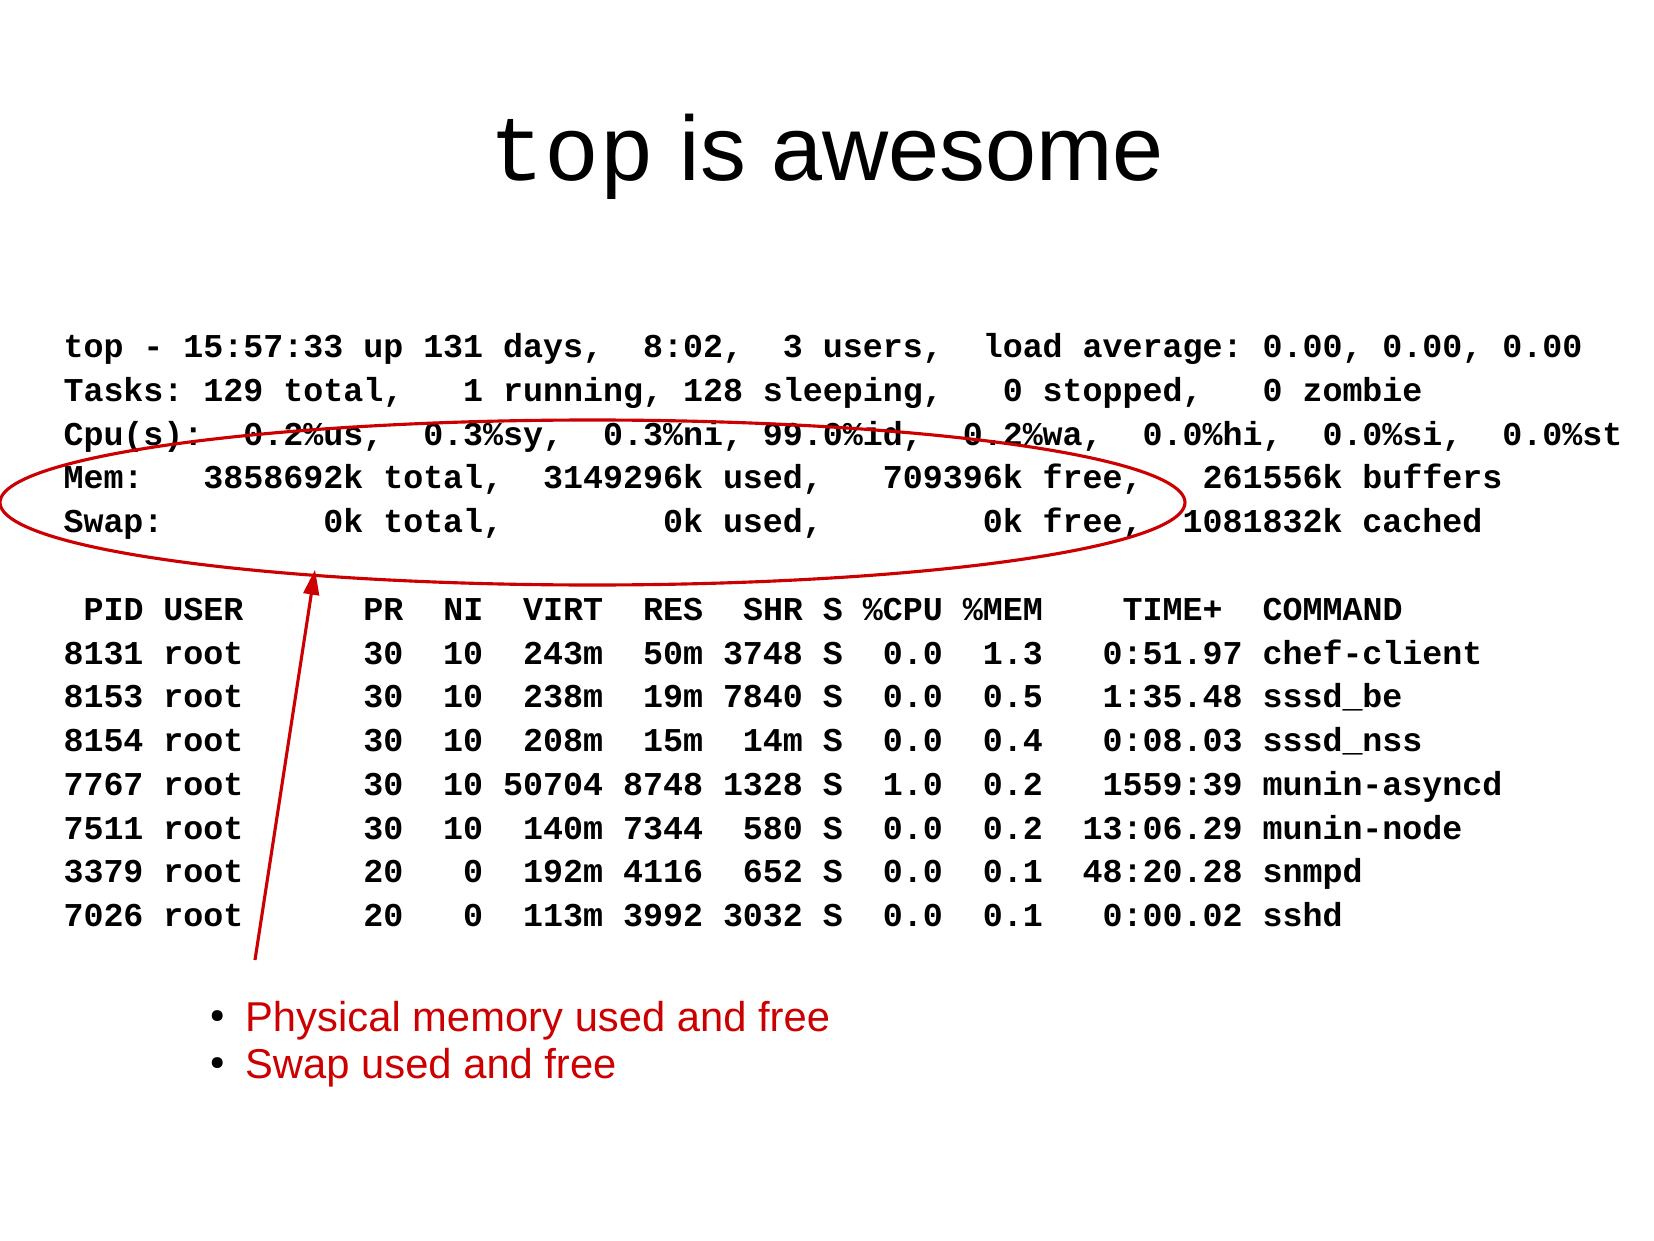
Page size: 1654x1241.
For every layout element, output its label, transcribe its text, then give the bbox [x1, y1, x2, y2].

list top - 15:57:33 up 131 days, 8:02, 3 users, load average: 0.00, 0.00, 0.00 Tasks: 129 total, 1 running, 128 sleeping, 0 stopped, 0 zombie Cpu(s): 0.2%us, 0.3%sy, 0.3%ni, 99.0%id, 0.2%wa, 0.0%hi, 0.0%si, 0.0%st Mem: 3858692k total, 3149296k used, 709396k free, 261556k buffers Swap: 0k total, 0k used, 0k free, 1081832k cached PID USER PR NI VIRT RES SHR S %CPU %MEM TIME+ COMMAND 8131 root 30 10 243m 50m 3748 S 0.0 1.3 0:51.97 chef-client 8153 root 30 10 238m 19m 7840 S 0.0 0.5 1:35.48 sssd_be 8154 root 30 10 208m 15m 14m S 0.0 0.4 0:08.03 sssd_nss 7767 root 30 10 50704 8748 1328 S 1.0 0.2 1559:39 munin-asyncd 7511 root 30 10 140m 7344 580 S 0.0 0.2 13:06.29 munin-node 3379 root 20 0 192m 4116 652 S 0.0 0.1 48:20.28 snmpd 7026 root 20 0 113m 3992 3032 S 0.0 0.1 0:00.02 sshd [63, 542, 310, 934]
list top - 15:57:33 up 131 days, 8:02, 3 users, load average: 0.00, 0.00, 0.00 Tasks: 129 total, 1 running, 128 sleeping, 0 stopped, 0 zombie Cpu(s): 0.2%us, 0.3%sy, 0.3%ni, 99.0%id, 0.2%wa, 0.0%hi, 0.0%si, 0.0%st Mem: 3858692k total, 3149296k used, 709396k free, 261556k buffers Swap: 0k total, 0k used, 0k free, 1081832k cached PID USER PR NI VIRT RES SHR S %CPU %MEM TIME+ COMMAND 8131 root 30 10 243m 50m 3748 S 0.0 1.3 0:51.97 chef-client 8153 root 30 10 238m 19m 7840 S 0.0 0.5 1:35.48 sssd_be 8154 root 30 10 208m 15m 14m S 0.0 0.4 0:08.03 sssd_nss 7767 root 30 10 50704 8748 1328 S 1.0 0.2 1559:39 munin-asyncd 7511 root 30 10 140m 7344 580 S 0.0 0.2 13:06.29 munin-node 3379 root 20 0 192m 4116 652 S 0.0 0.1 48:20.28 snmpd 7026 root 20 0 113m 3992 3032 S 0.0 0.1 0:00.02 sshd [63, 422, 1183, 583]
title top is awesome [82, 49, 1571, 257]
list top - 15:57:33 up 131 days, 8:02, 3 users, load average: 0.00, 0.00, 0.00 Tasks: 129 total, 1 running, 128 sleeping, 0 stopped, 0 zombie Cpu(s): 0.2%us, 0.3%sy, 0.3%ni, 99.0%id, 0.2%wa, 0.0%hi, 0.0%si, 0.0%st Mem: 3858692k total, 3149296k used, 709396k free, 261556k buffers Swap: 0k total, 0k used, 0k free, 1081832k cached PID USER PR NI VIRT RES SHR S %CPU %MEM TIME+ COMMAND 8131 root 30 10 243m 50m 3748 S 0.0 1.3 0:51.97 chef-client 8153 root 30 10 238m 19m 7840 S 0.0 0.5 1:35.48 sssd_be 8154 root 30 10 208m 15m 14m S 0.0 0.4 0:08.03 sssd_nss 7767 root 30 10 50704 8748 1328 S 1.0 0.2 1559:39 munin-asyncd 7511 root 30 10 140m 7344 580 S 0.0 0.2 13:06.29 munin-node 3379 root 20 0 192m 4116 652 S 0.0 0.1 48:20.28 snmpd 7026 root 20 0 113m 3992 3032 S 0.0 0.1 0:00.02 sshd [63, 330, 1654, 934]
text_box Physical memory used and free Swap used and free [195, 986, 845, 1096]
